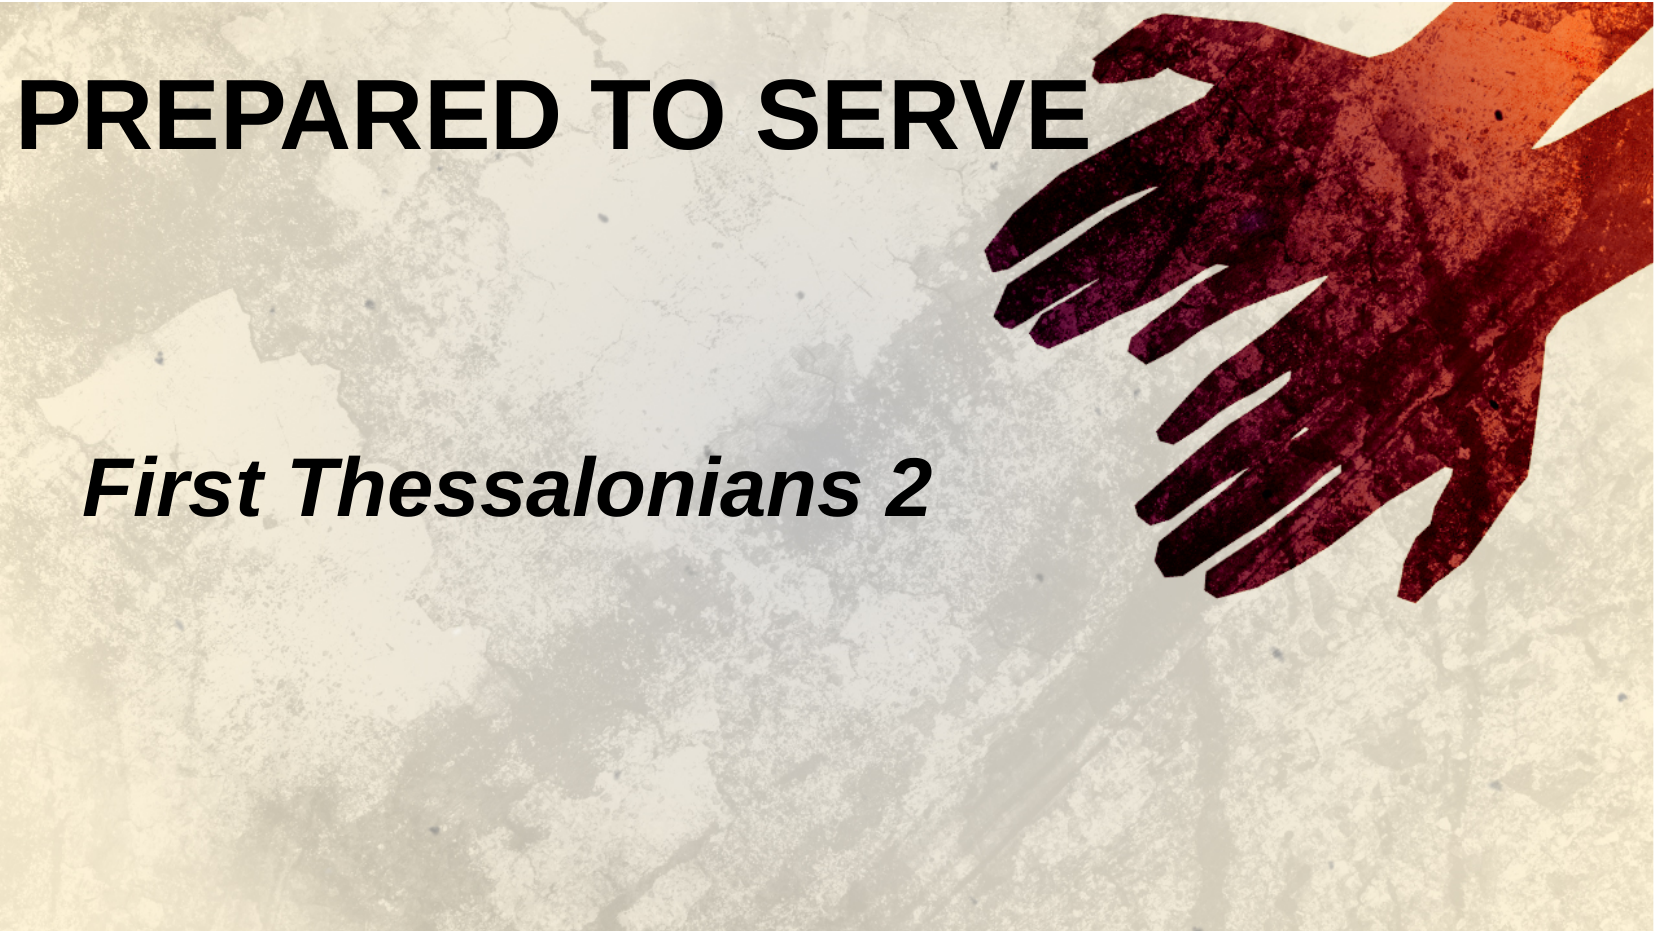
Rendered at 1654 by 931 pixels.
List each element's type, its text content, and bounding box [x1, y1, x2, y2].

title PREPARED TO SERVE [15, 37, 1571, 193]
picture [0, 2, 1654, 931]
subtitle First Thessalonians 2 [82, 217, 1571, 758]
